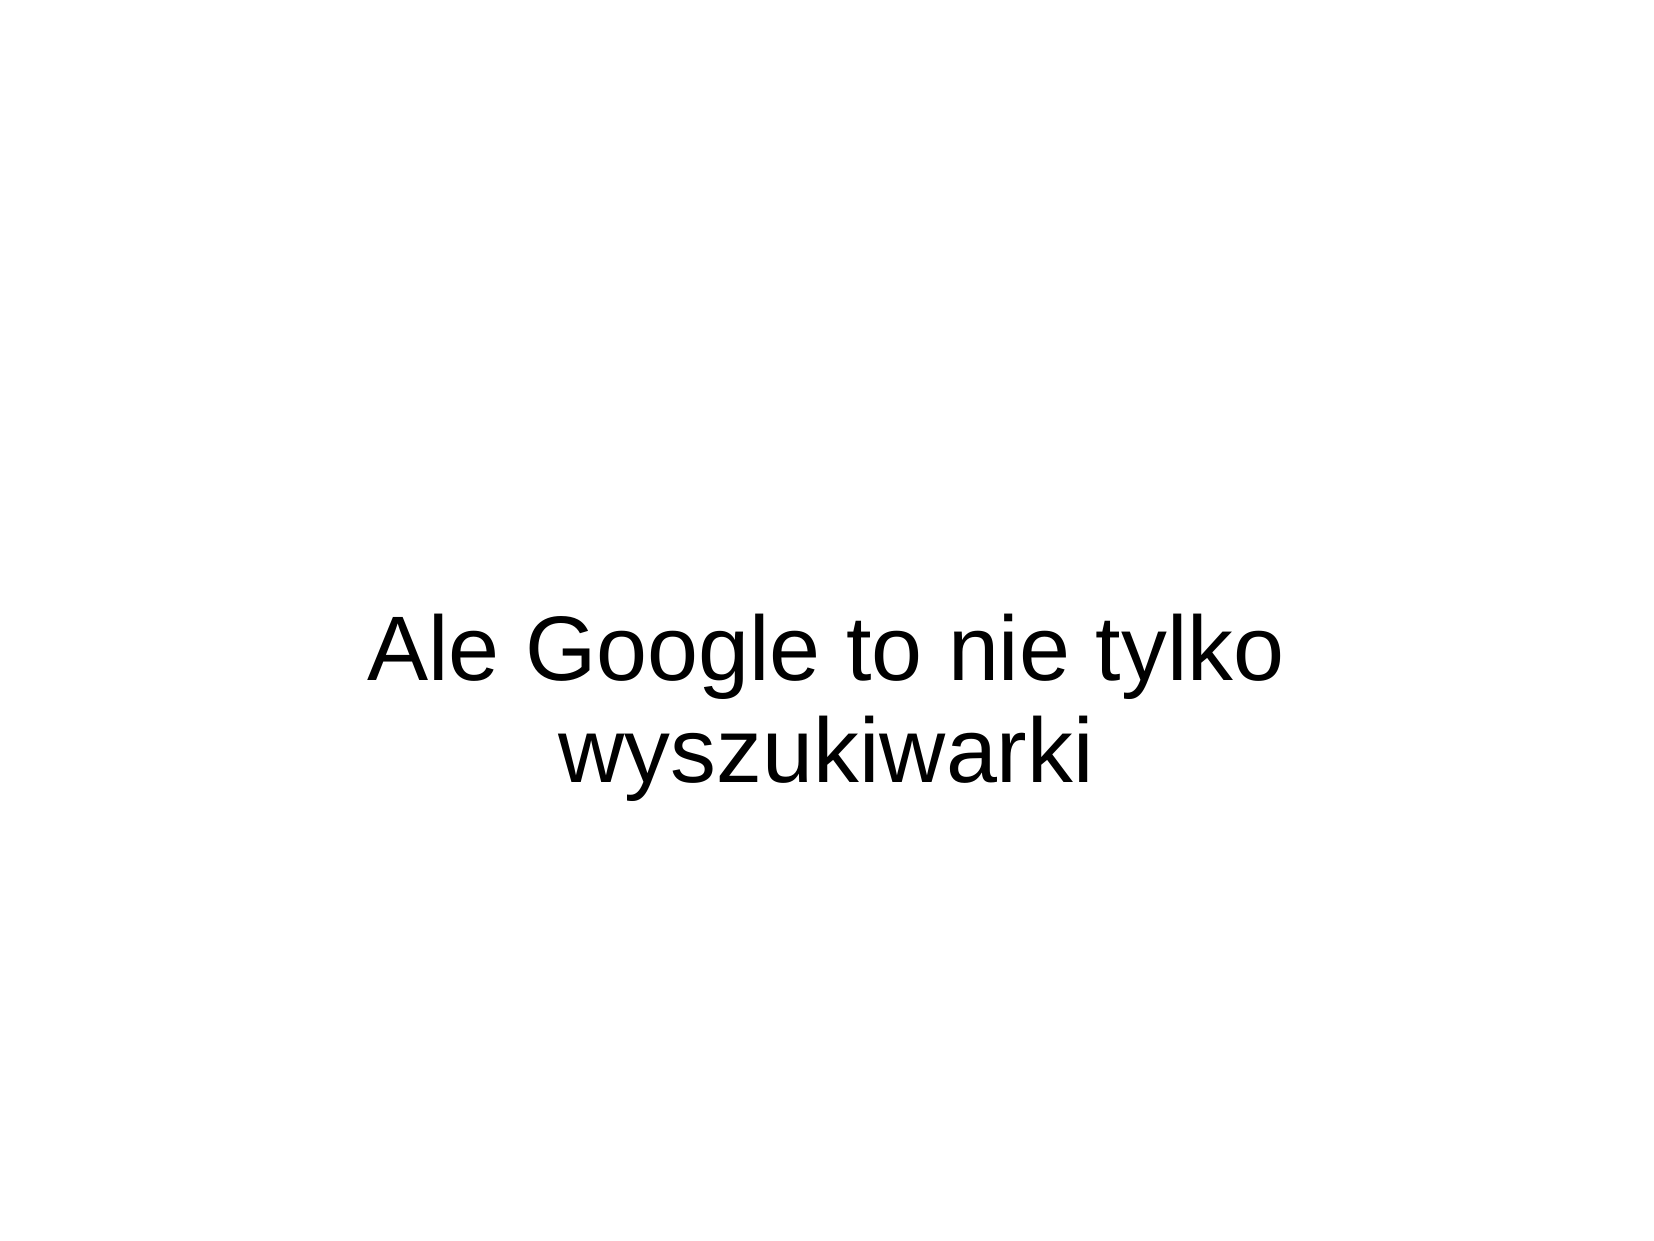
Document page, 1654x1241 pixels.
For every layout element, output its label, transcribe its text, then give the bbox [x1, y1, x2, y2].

subtitle Ale Google to nie tylko wyszukiwarki [82, 297, 1571, 1102]
